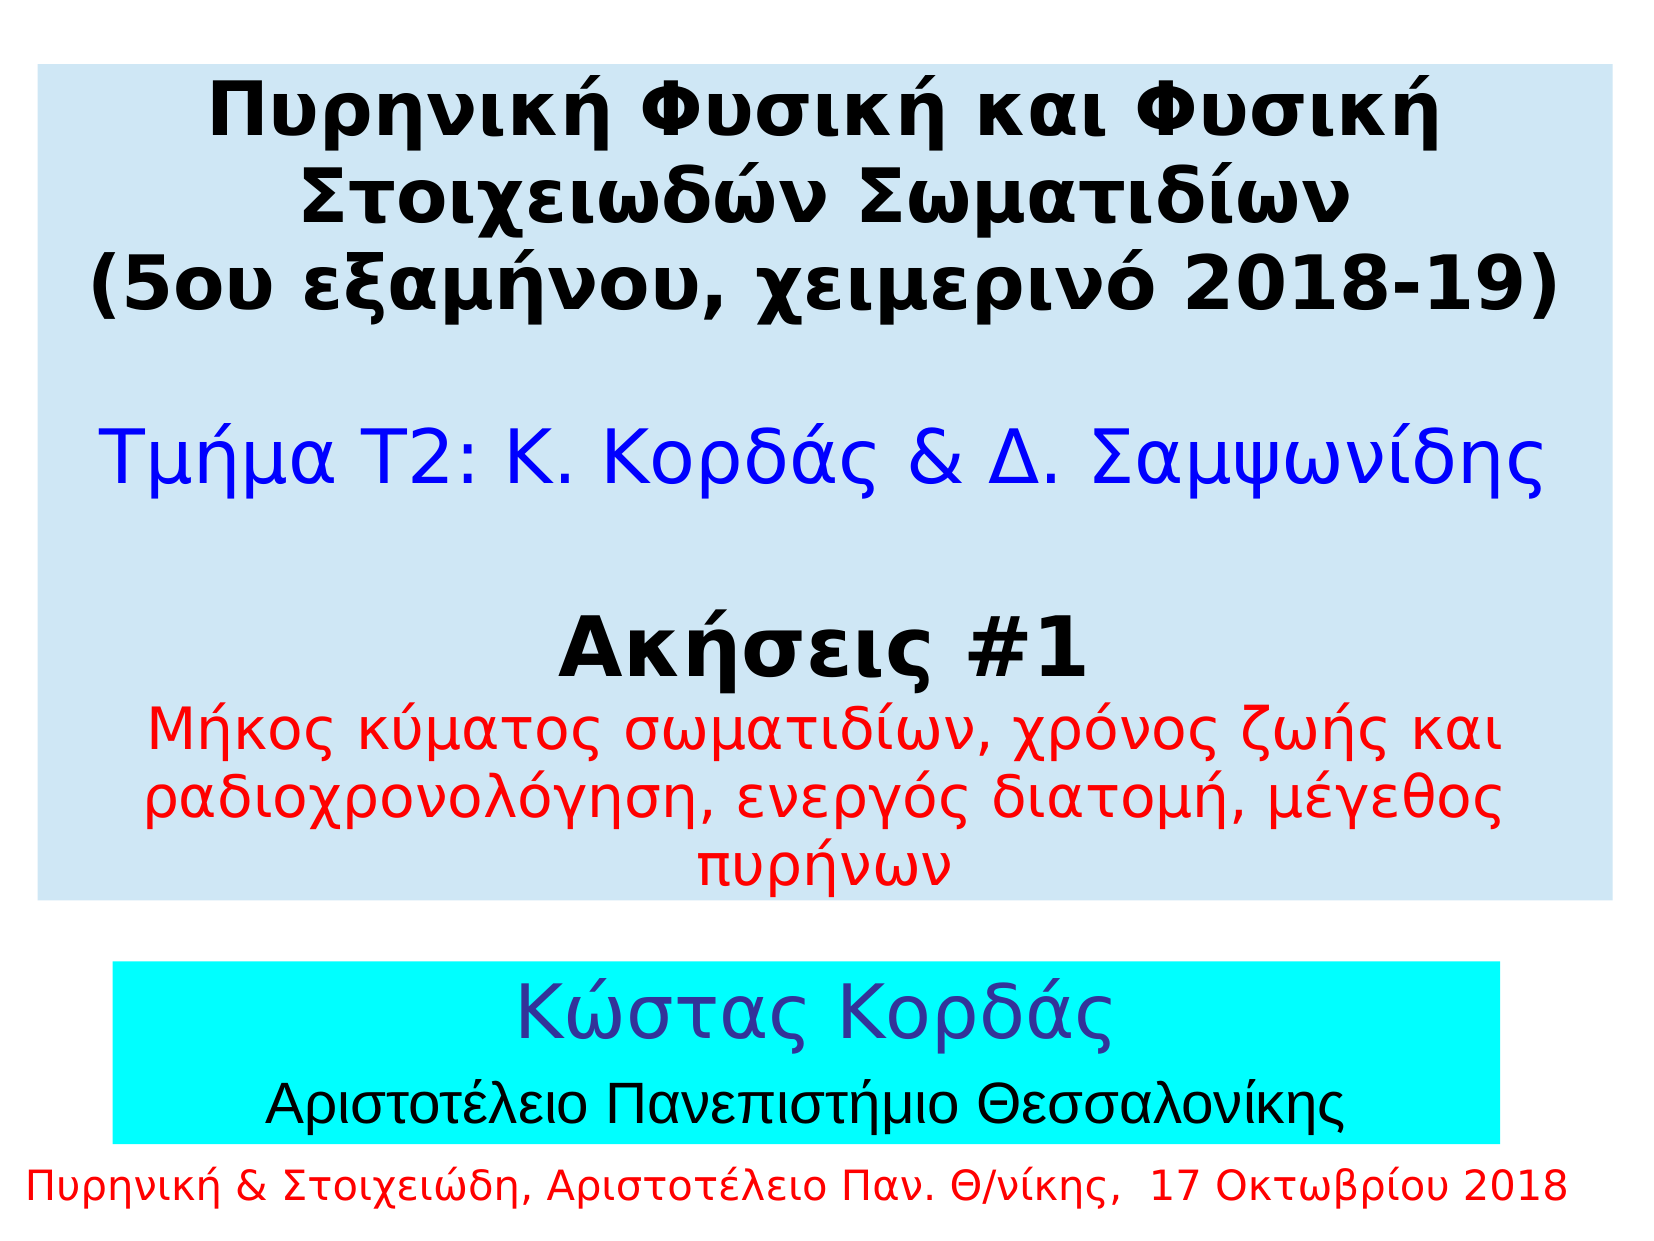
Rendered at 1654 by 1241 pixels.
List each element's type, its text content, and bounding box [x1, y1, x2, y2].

title Πυρηνική Φυσική και Φυσική Στοιχειωδών Σωματιδίων (5ου εξαμήνου, χειμερινό 2018-19) Τμήμα T2: Κ. Κορδάς & Δ. Σαμψωνίδης Ακήσεις #1 Μήκος κύματος σωματιδίων, χρόνος ζωής και ραδιοχρονολόγηση, ενεργός διατομή, μέγεθος πυρήνων [37, 64, 1613, 901]
text_box Κώστας Κορδάς Αριστοτέλειο Πανεπιστήμιο Θεσσαλονίκης [112, 961, 1501, 1145]
text_box Πυρηνική & Στοιχειώδη, Αριστοτέλειο Παν. Θ/νίκης, 17 Οκτωβρίου 2018 [10, 1154, 1585, 1219]
